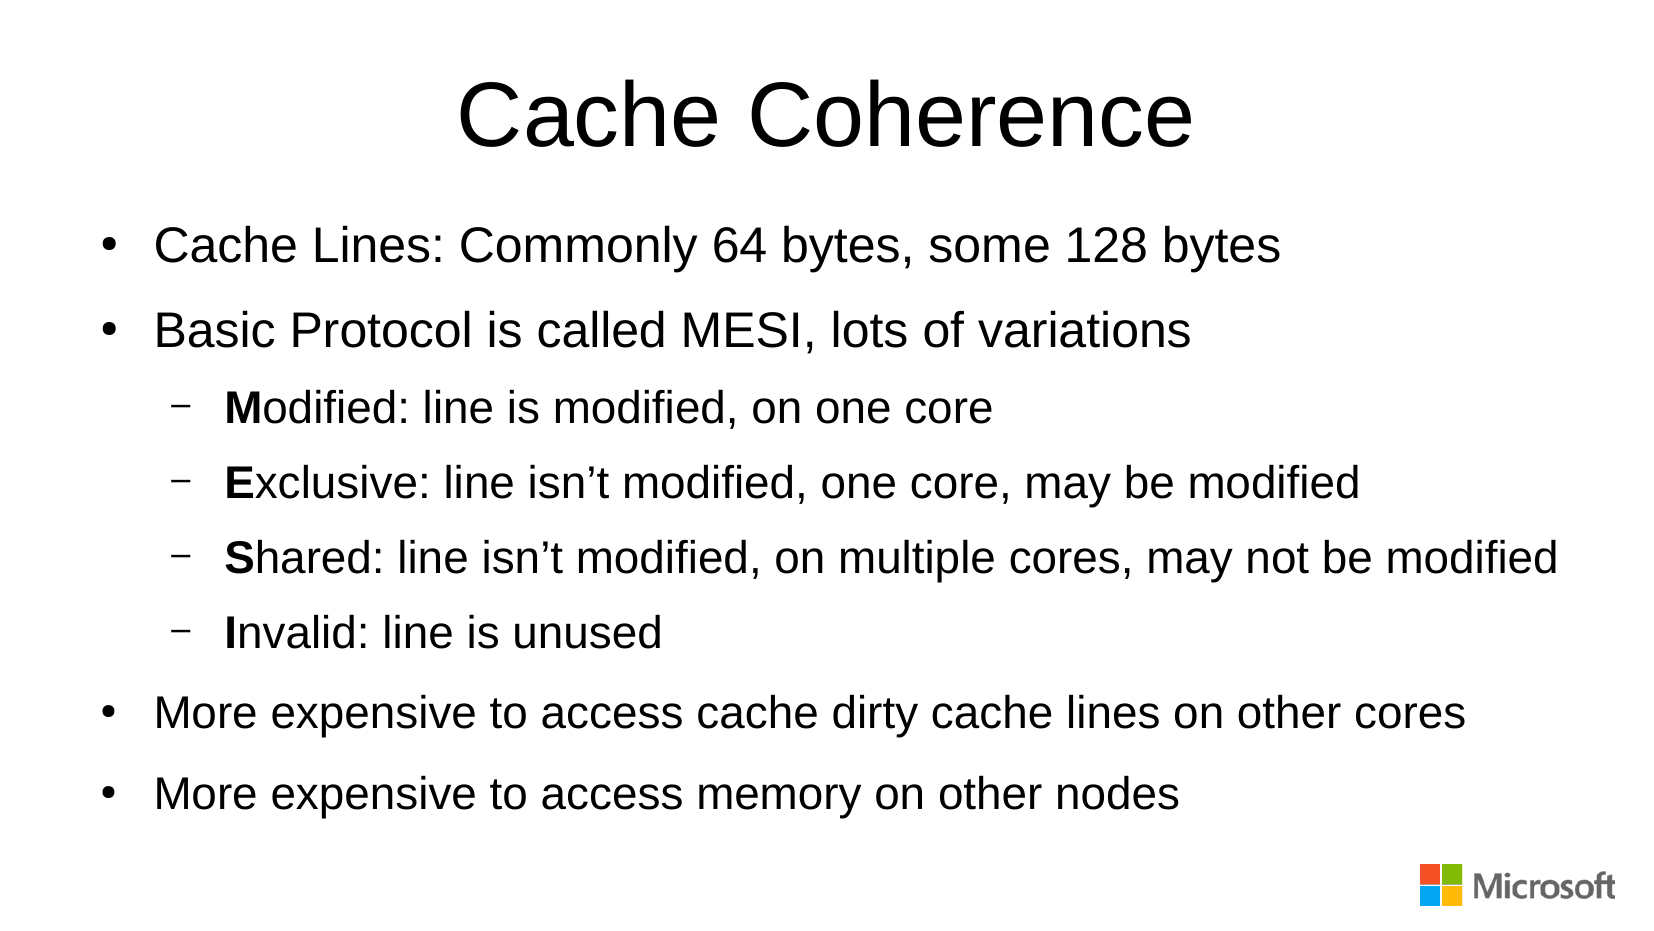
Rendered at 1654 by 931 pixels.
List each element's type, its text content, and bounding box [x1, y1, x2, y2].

picture [1420, 864, 1615, 906]
list Cache Lines: Commonly 64 bytes, some 128 bytes Basic Protocol is called MESI, lots of variations Modified: line is modified, on one core Exclusive: line isn’t modified, one core, may be modified Shared: line isn’t modified, on multiple cores, may not be modified Invalid: line is unused More expensive to access cache dirty cache lines on other cores More expensive to access memory on other nodes [82, 217, 1571, 856]
title Cache Coherence [82, 37, 1571, 193]
